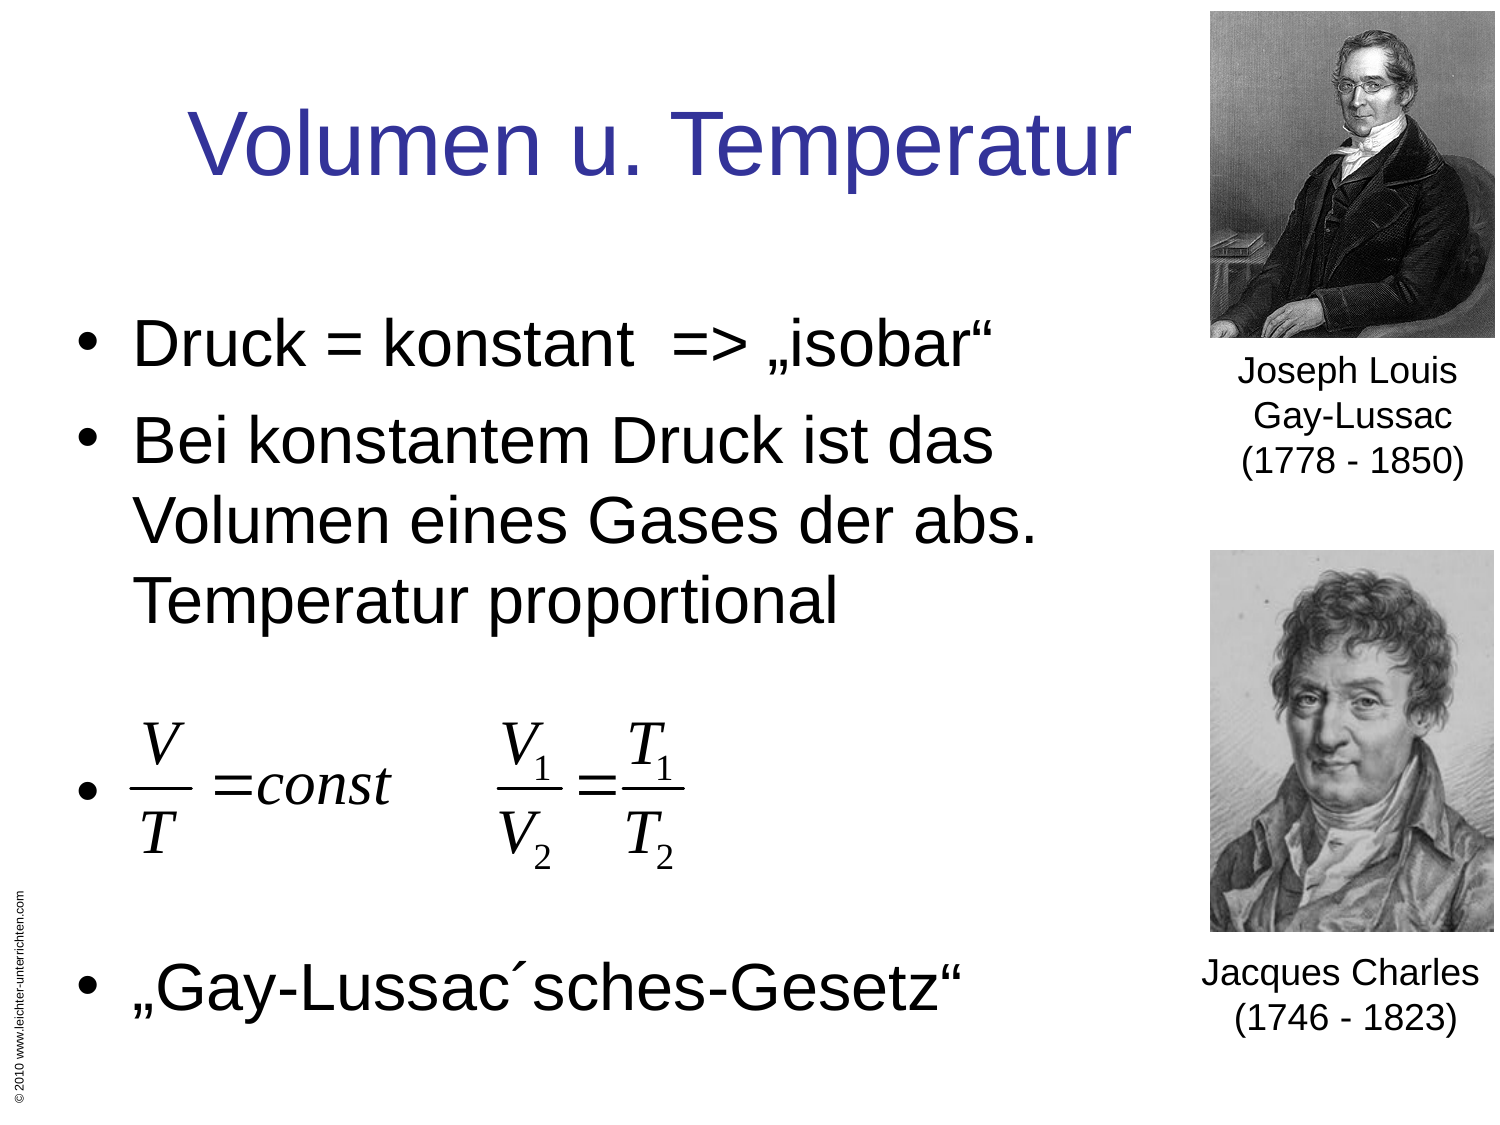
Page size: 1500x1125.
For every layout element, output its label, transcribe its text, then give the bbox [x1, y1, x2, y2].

text_box Jacques Charles (1746 - 1823) [1174, 940, 1500, 1047]
title Volumen u. Temperatur [74, 45, 1210, 233]
text_box Joseph Louis Gay-Lussac (1778 - 1850) [1222, 339, 1484, 489]
picture [1210, 11, 1495, 339]
picture [1210, 550, 1494, 932]
list Druck = konstant => „isobar“ Bei konstantem Druck ist das Volumen eines Gases der abs. Temperatur proportional „Gay-Lussac´sches-Gesetz“ [61, 292, 1412, 1035]
chart [120, 704, 695, 884]
